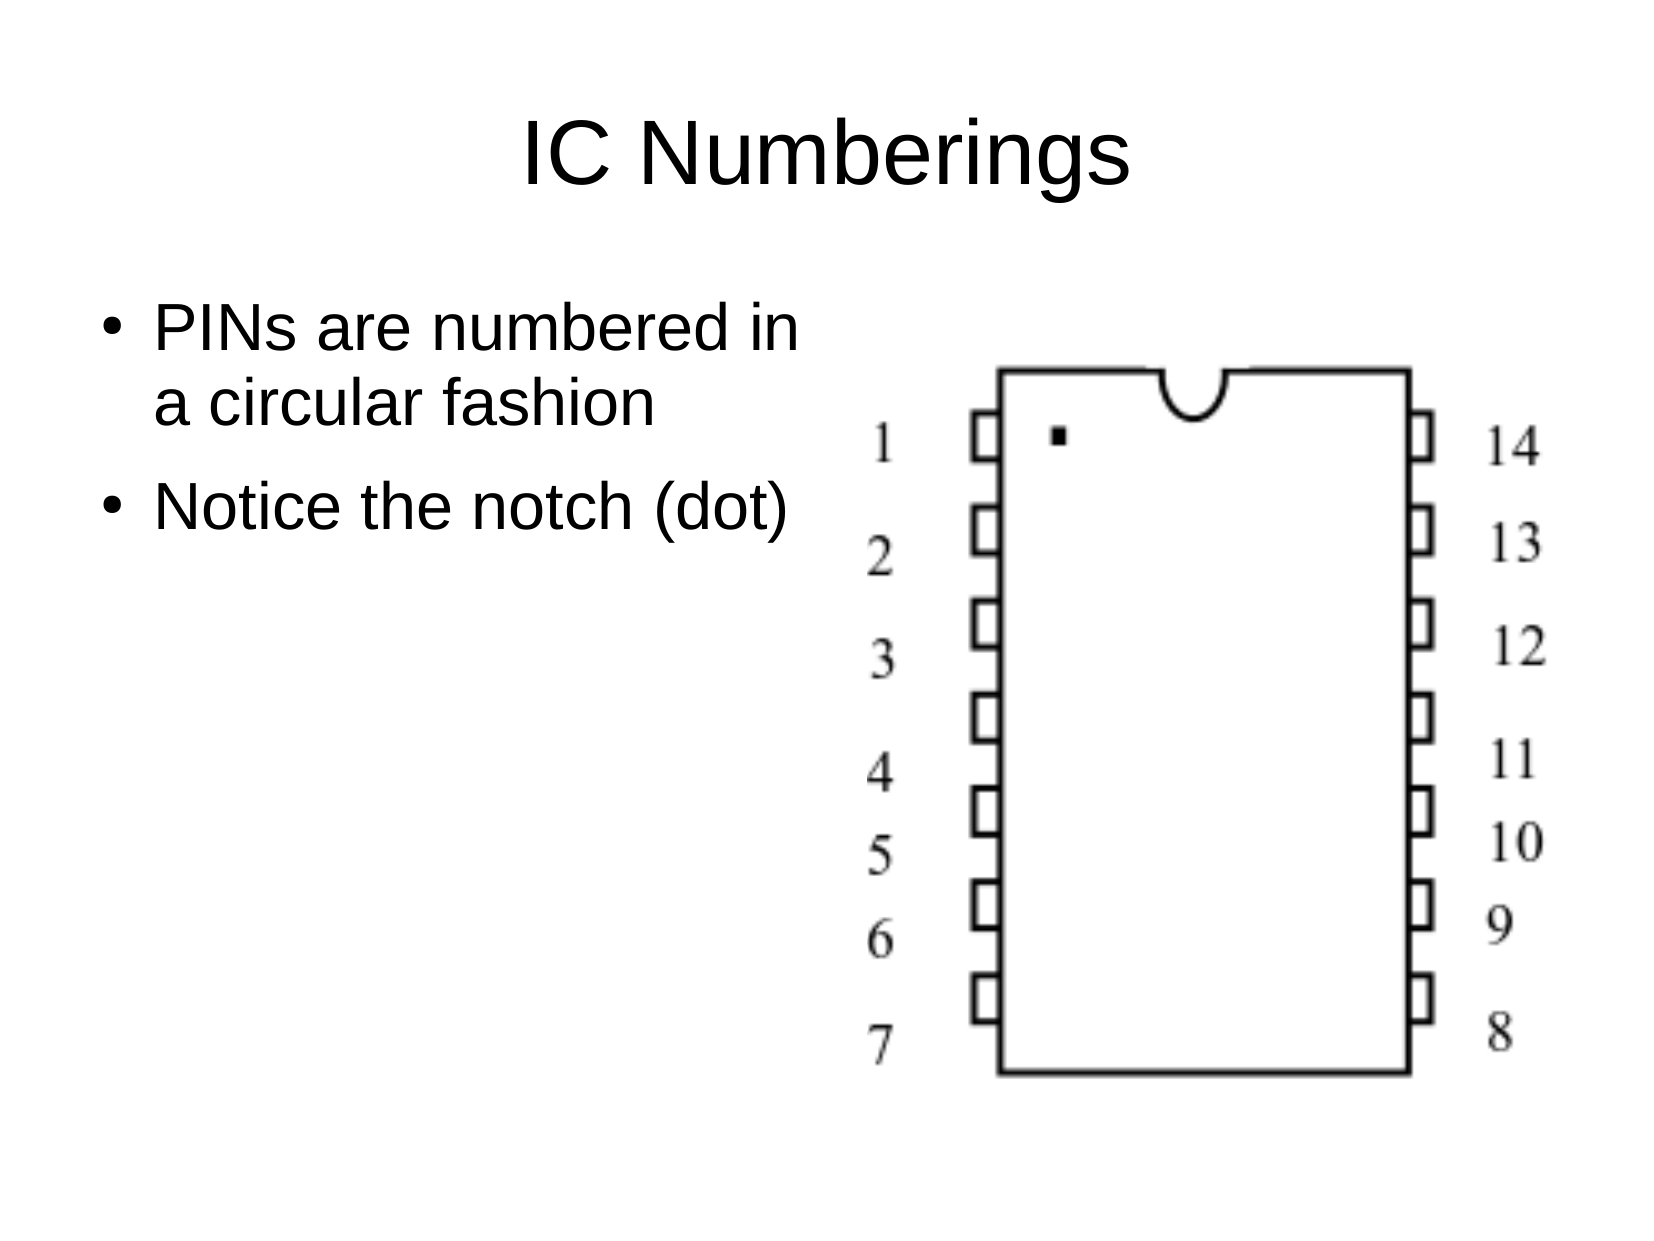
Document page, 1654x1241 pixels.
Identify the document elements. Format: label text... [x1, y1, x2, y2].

title IC Numberings [82, 56, 1571, 250]
picture [867, 290, 1550, 1109]
list PINs are numbered in a circular fashion Notice the notch (dot) [82, 290, 809, 1094]
